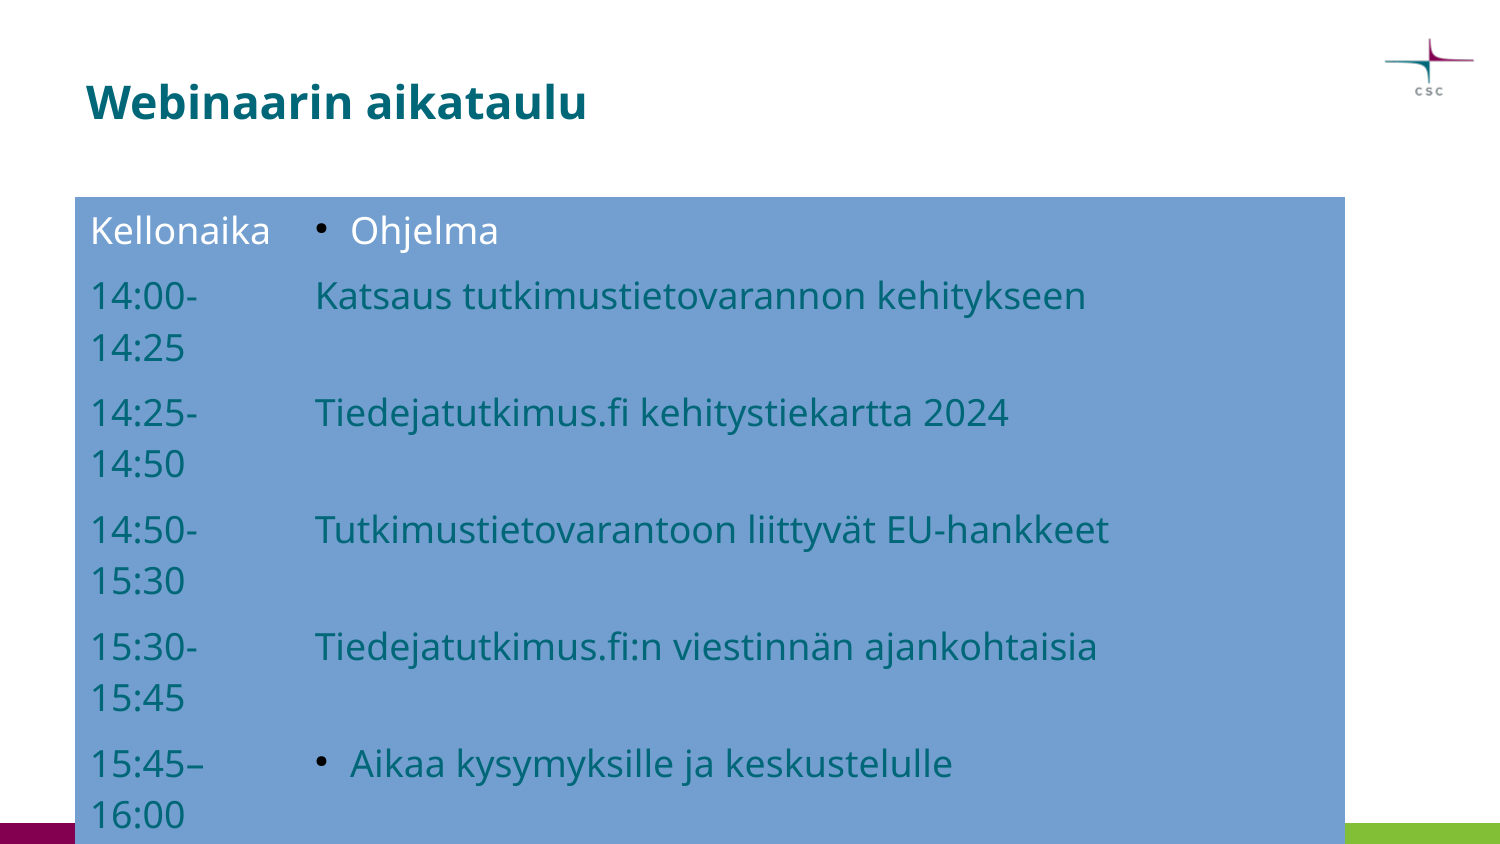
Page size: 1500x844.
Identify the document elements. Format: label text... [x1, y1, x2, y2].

title Webinaarin aikataulu [75, 30, 1346, 172]
table_header Kellonaika [75, 197, 300, 263]
table_cell Tutkimustietovarantoon liittyvät EU-hankkeet [300, 496, 1345, 613]
table_cell Tiedejatutkimus.fi:n viestinnän ajankohtaisia [300, 613, 1345, 730]
table_header Ohjelma [300, 197, 1345, 263]
table_cell 15:30-15:45 [75, 613, 300, 730]
table_cell 14:00-14:25 [75, 263, 300, 380]
table_cell 14:50-15:30 [75, 496, 300, 613]
table_cell Tiedejatutkimus.fi kehitystiekartta 2024 [300, 380, 1345, 496]
table_cell 14:25-14:50 [75, 380, 300, 496]
table_cell Katsaus tutkimustietovarannon kehitykseen [300, 263, 1345, 380]
table_cell 15:45–16:00 [75, 730, 300, 844]
table_cell Aikaa kysymyksille ja keskustelulle [300, 730, 1345, 844]
